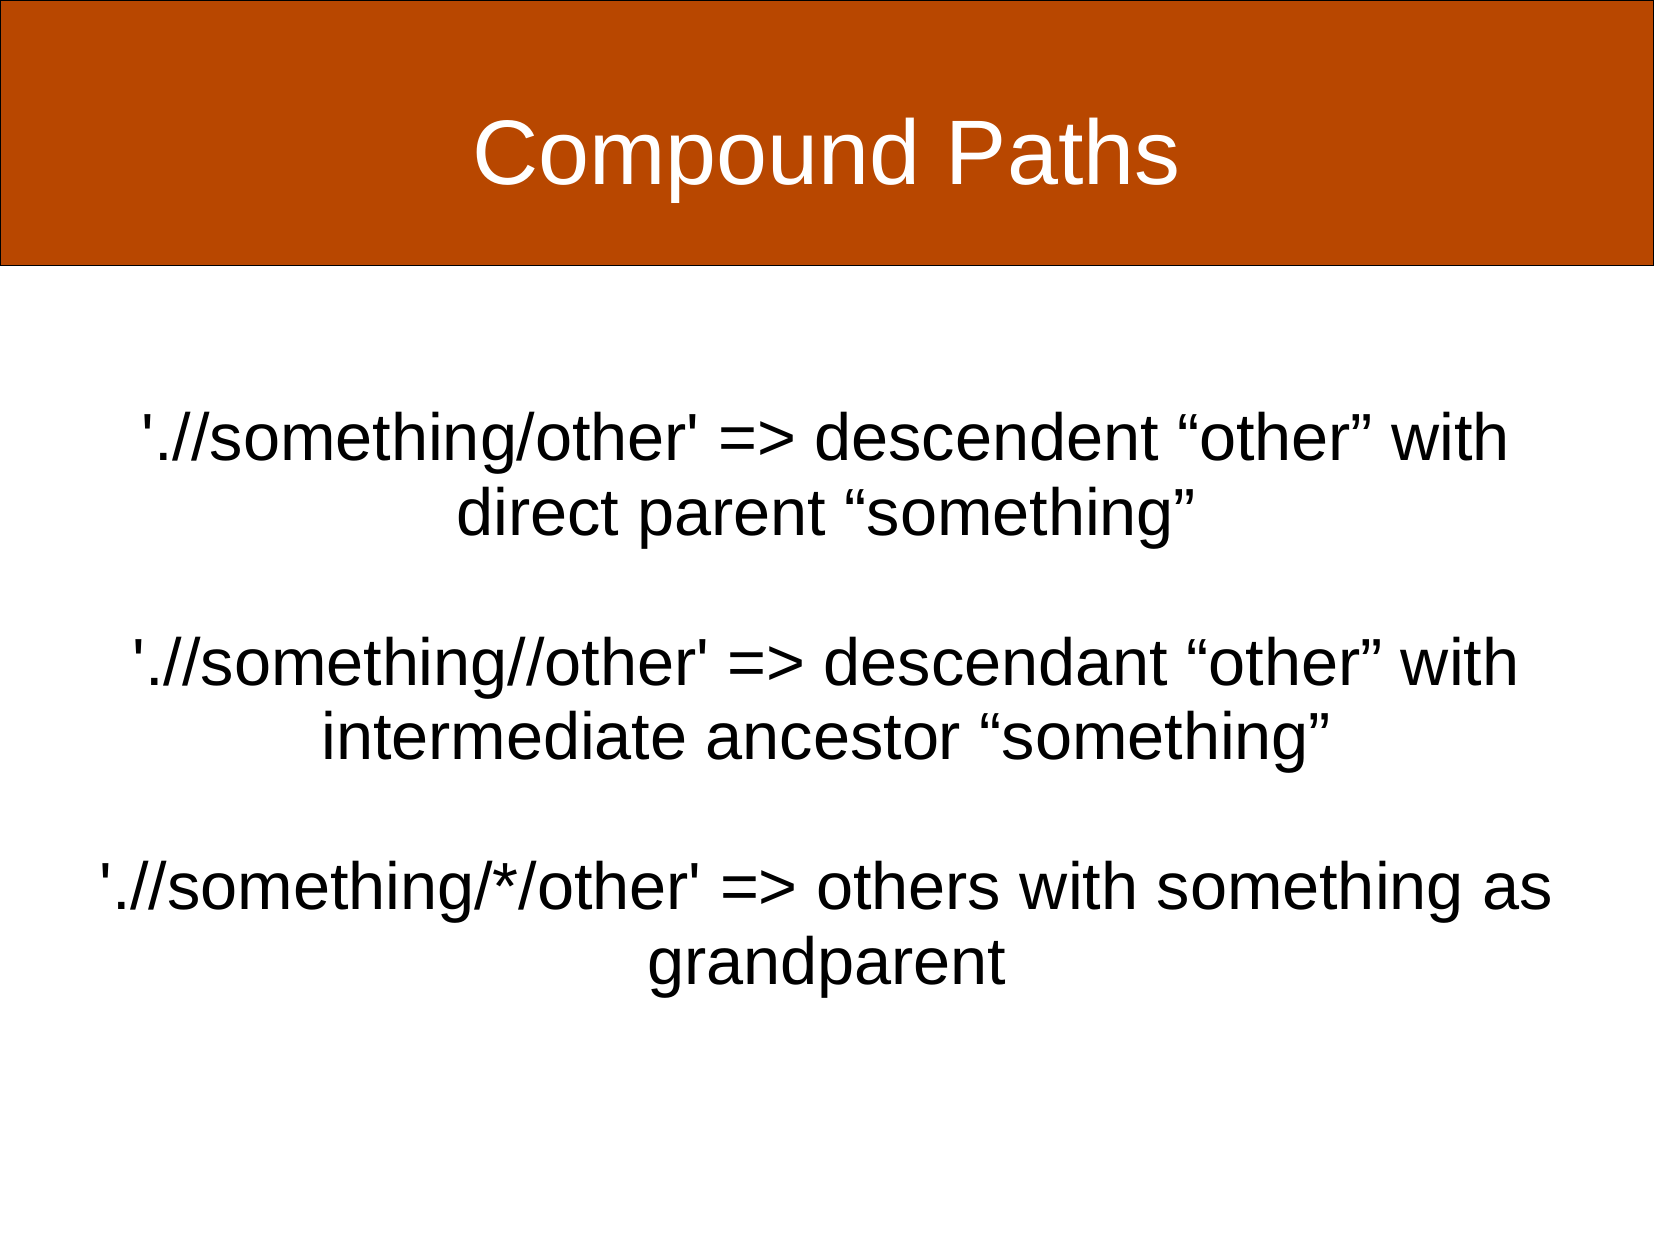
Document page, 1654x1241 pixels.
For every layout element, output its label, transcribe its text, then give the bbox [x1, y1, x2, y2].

title Compound Paths [82, 56, 1571, 250]
subtitle './/something/other' => descendent “other” with direct parent “something” './/something//other' => descendant “other” with intermediate ancestor “something” './/something/*/other' => others with something as grandparent [82, 297, 1571, 1102]
